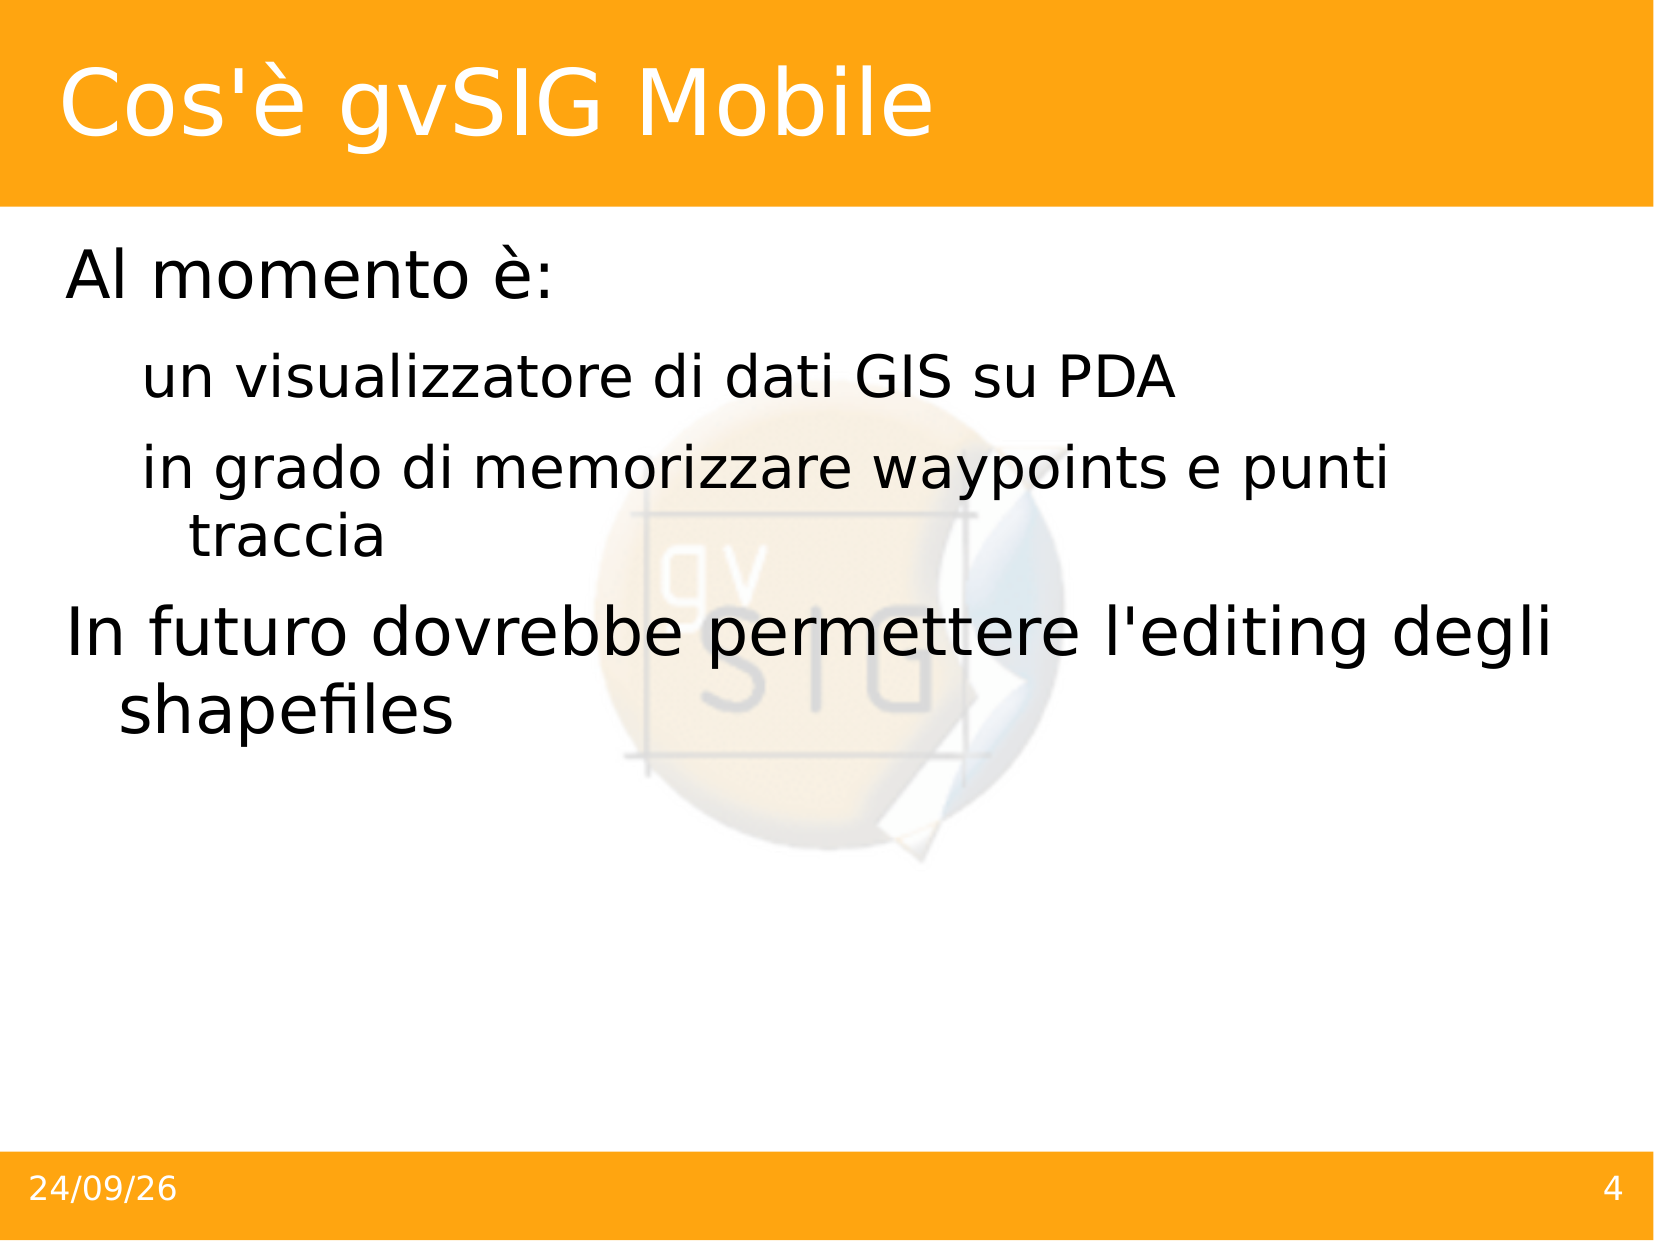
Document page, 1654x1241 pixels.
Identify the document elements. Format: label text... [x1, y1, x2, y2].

title Cos'è gvSIG Mobile [59, 29, 1536, 178]
list Al momento è: un visualizzatore di dati GIS su PDA in grado di memorizzare waypoints e punti traccia In futuro dovrebbe permettere l'editing degli shapefiles [47, 236, 1595, 1123]
